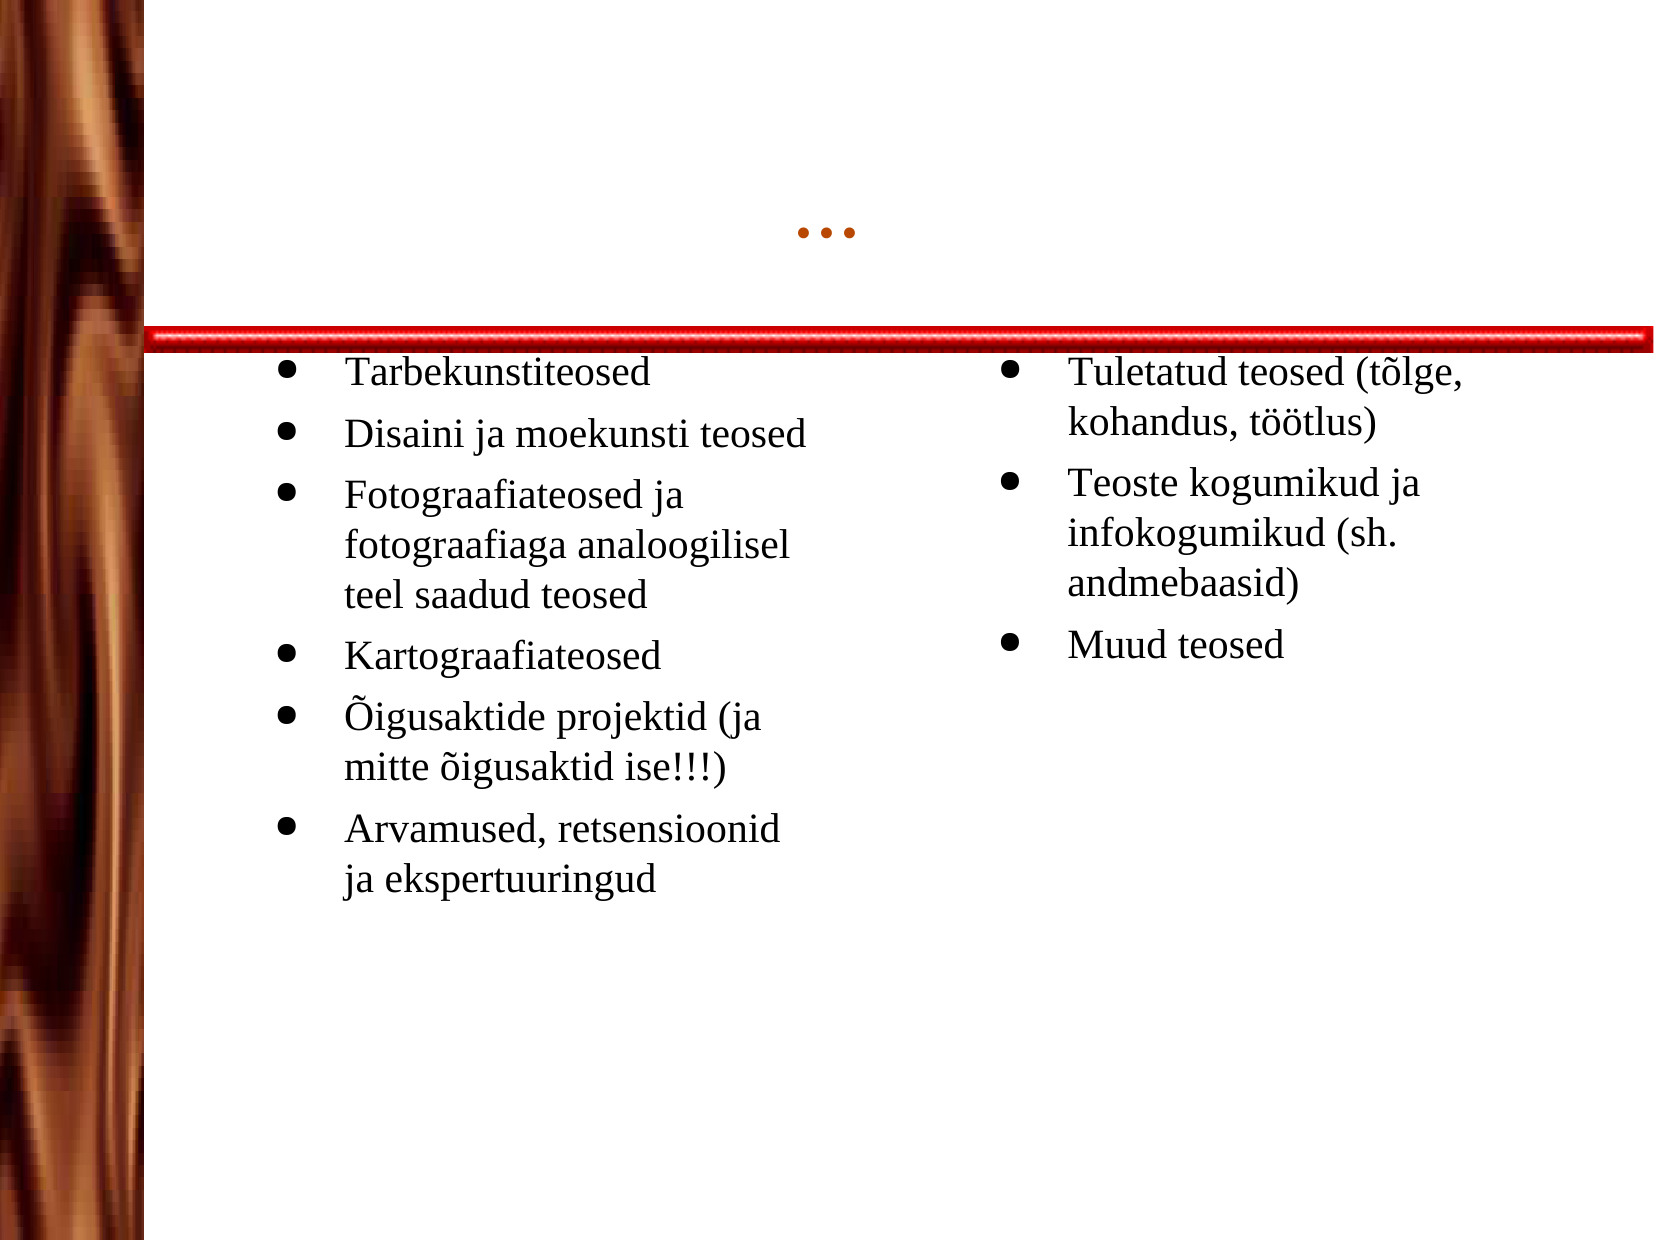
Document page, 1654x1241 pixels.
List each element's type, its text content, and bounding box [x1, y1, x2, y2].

list Tuletatud teosed (tõlge, kohandus, töötlus) Teoste kogumikud ja infokogumikud (sh. andmebaasid) Muud teosed [844, 344, 1534, 1126]
list Tarbekunstiteosed Disaini ja moekunsti teosed Fotograafiateosed ja fotograafiaga analoogilisel teel saadud teosed Kartograafiateosed Õigusaktide projektid (ja mitte õigusaktid ise!!!) Arvamused, retsensioonid ja ekspertuuringud [121, 344, 811, 1126]
picture [0, 0, 1654, 1240]
title ... [121, 100, 1533, 312]
